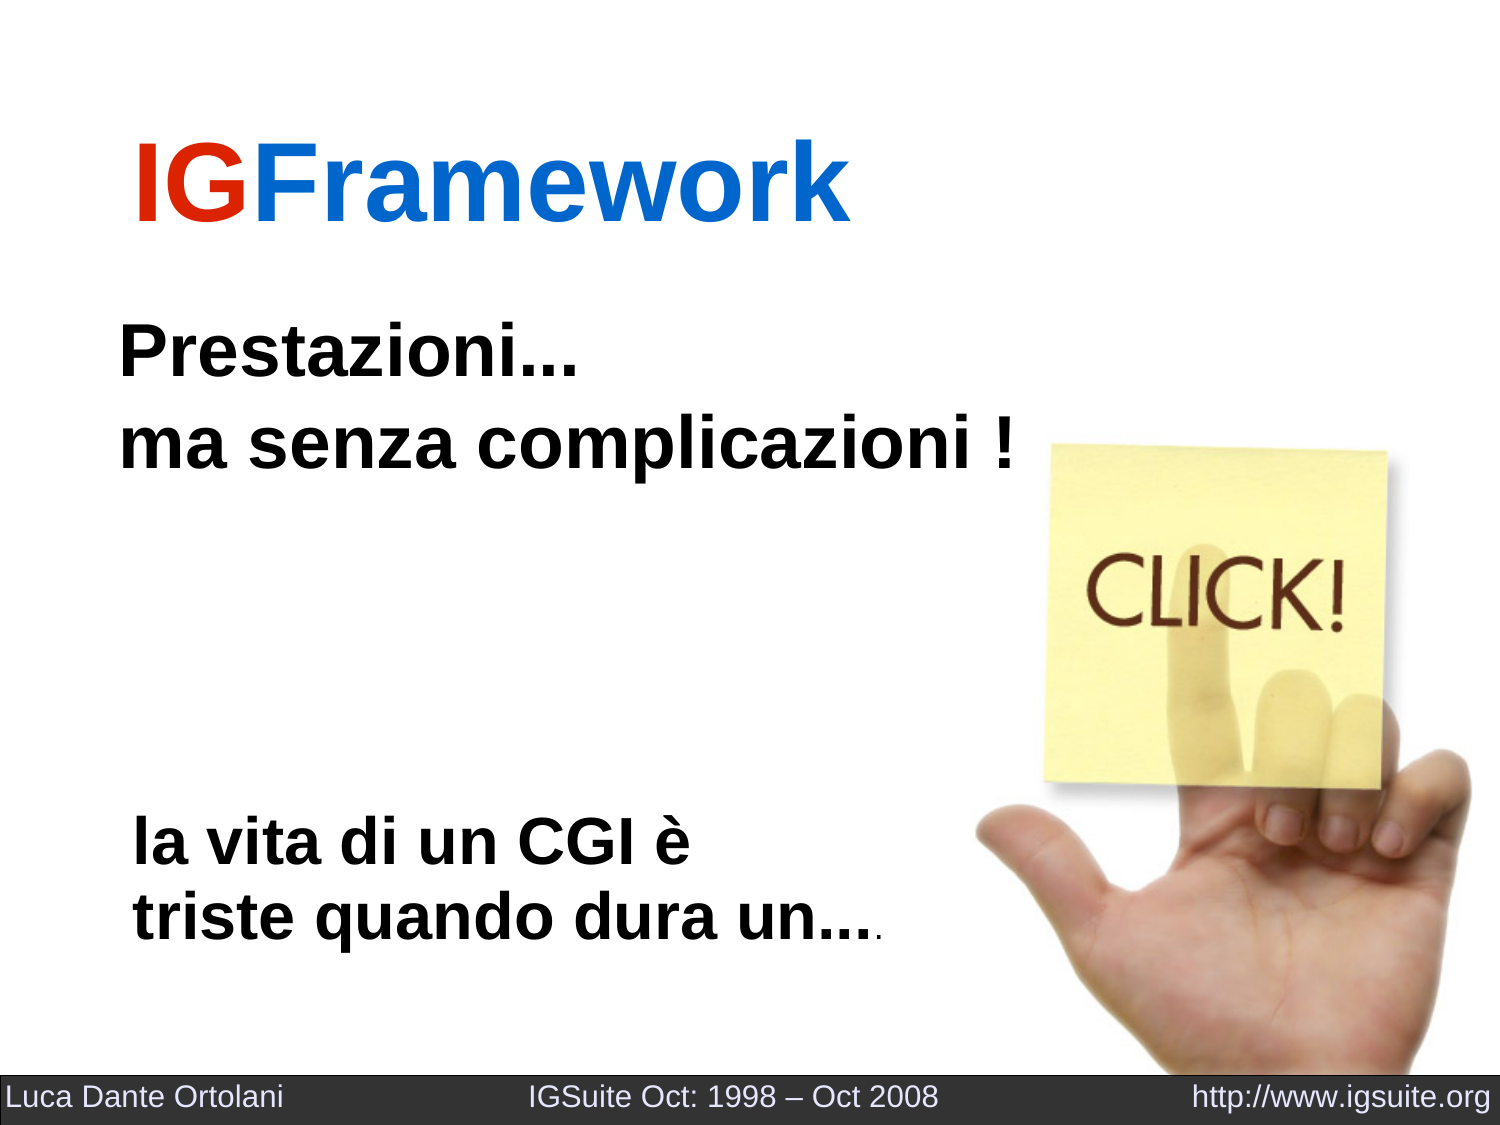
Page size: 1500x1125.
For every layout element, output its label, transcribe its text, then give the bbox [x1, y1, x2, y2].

text_box Luca Dante Ortolani IGSuite Oct: 1998 – Oct 2008 http://www.igsuite.org [0, 1075, 1500, 1125]
picture [971, 421, 1477, 1075]
text_box Prestazioni... ma senza complicazioni ! [103, 324, 1034, 572]
text_box IGFramework [118, 147, 868, 288]
text_box la vita di un CGI è triste quando dura un.... [118, 797, 901, 962]
